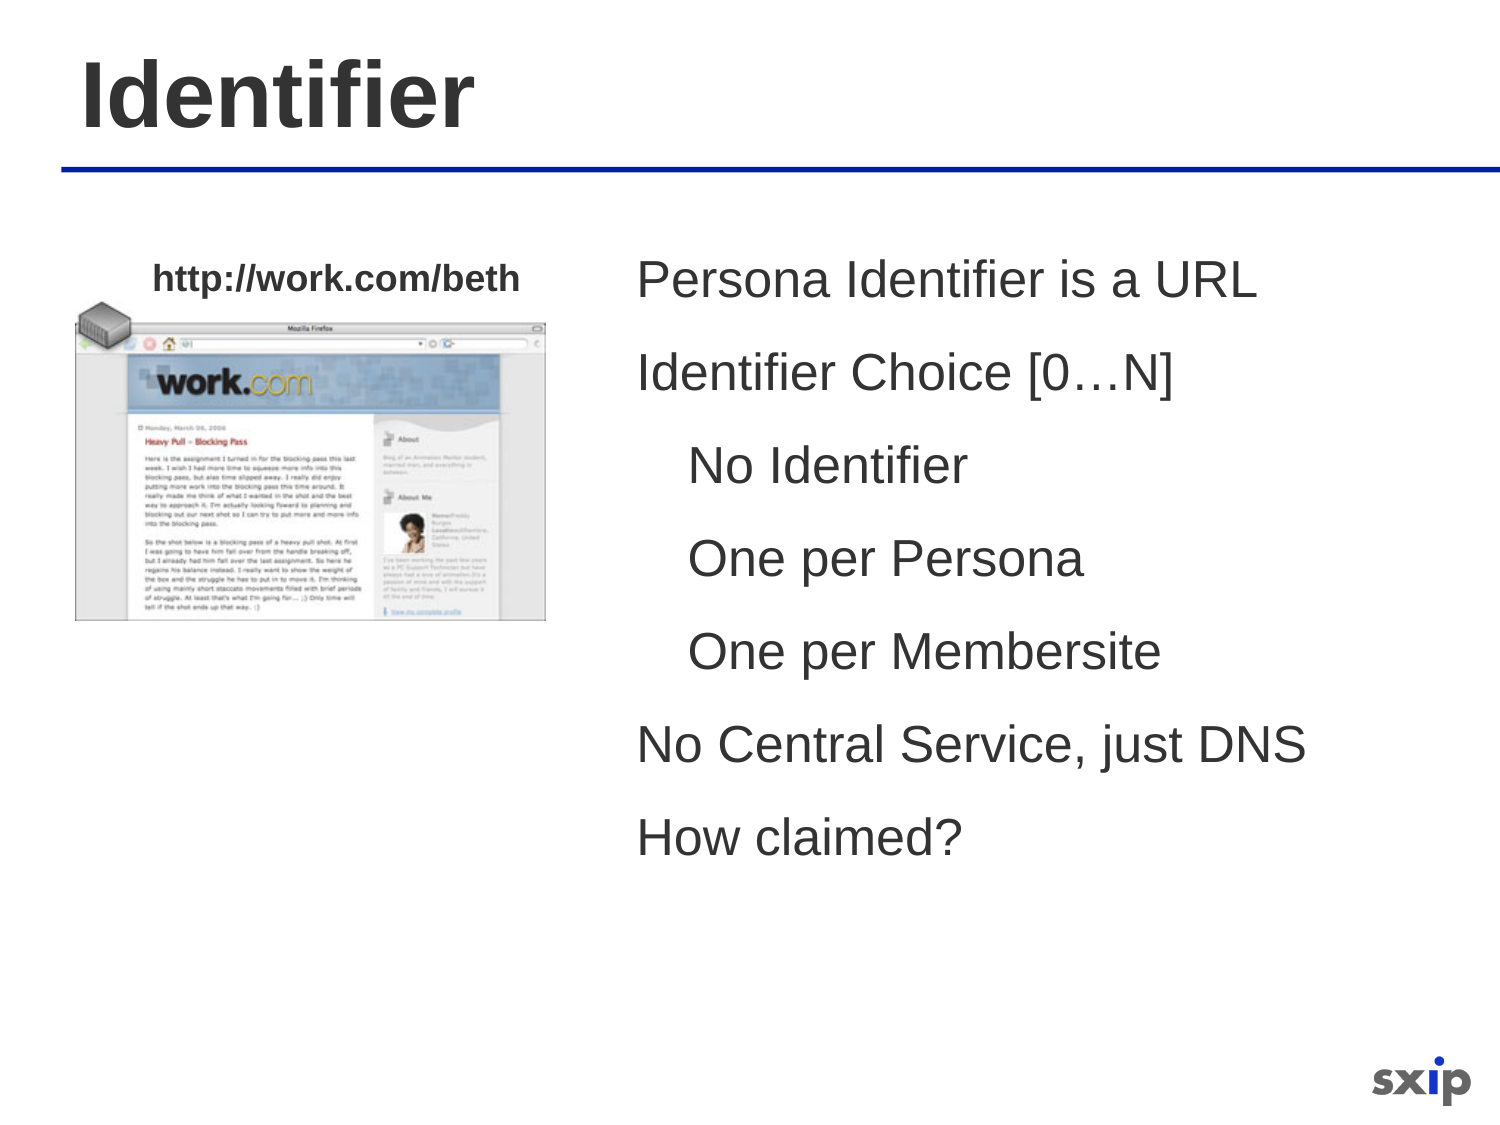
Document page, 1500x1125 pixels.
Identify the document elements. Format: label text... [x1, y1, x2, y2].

picture [1372, 1056, 1471, 1106]
picture [75, 299, 546, 621]
title Identifier [61, 38, 1495, 152]
text_box http://work.com/beth [137, 249, 551, 308]
list Persona Identifier is a URL Identifier Choice [0…N] No Identifier One per Persona One per Membersite No Central Service, just DNS How claimed? [600, 249, 1439, 951]
